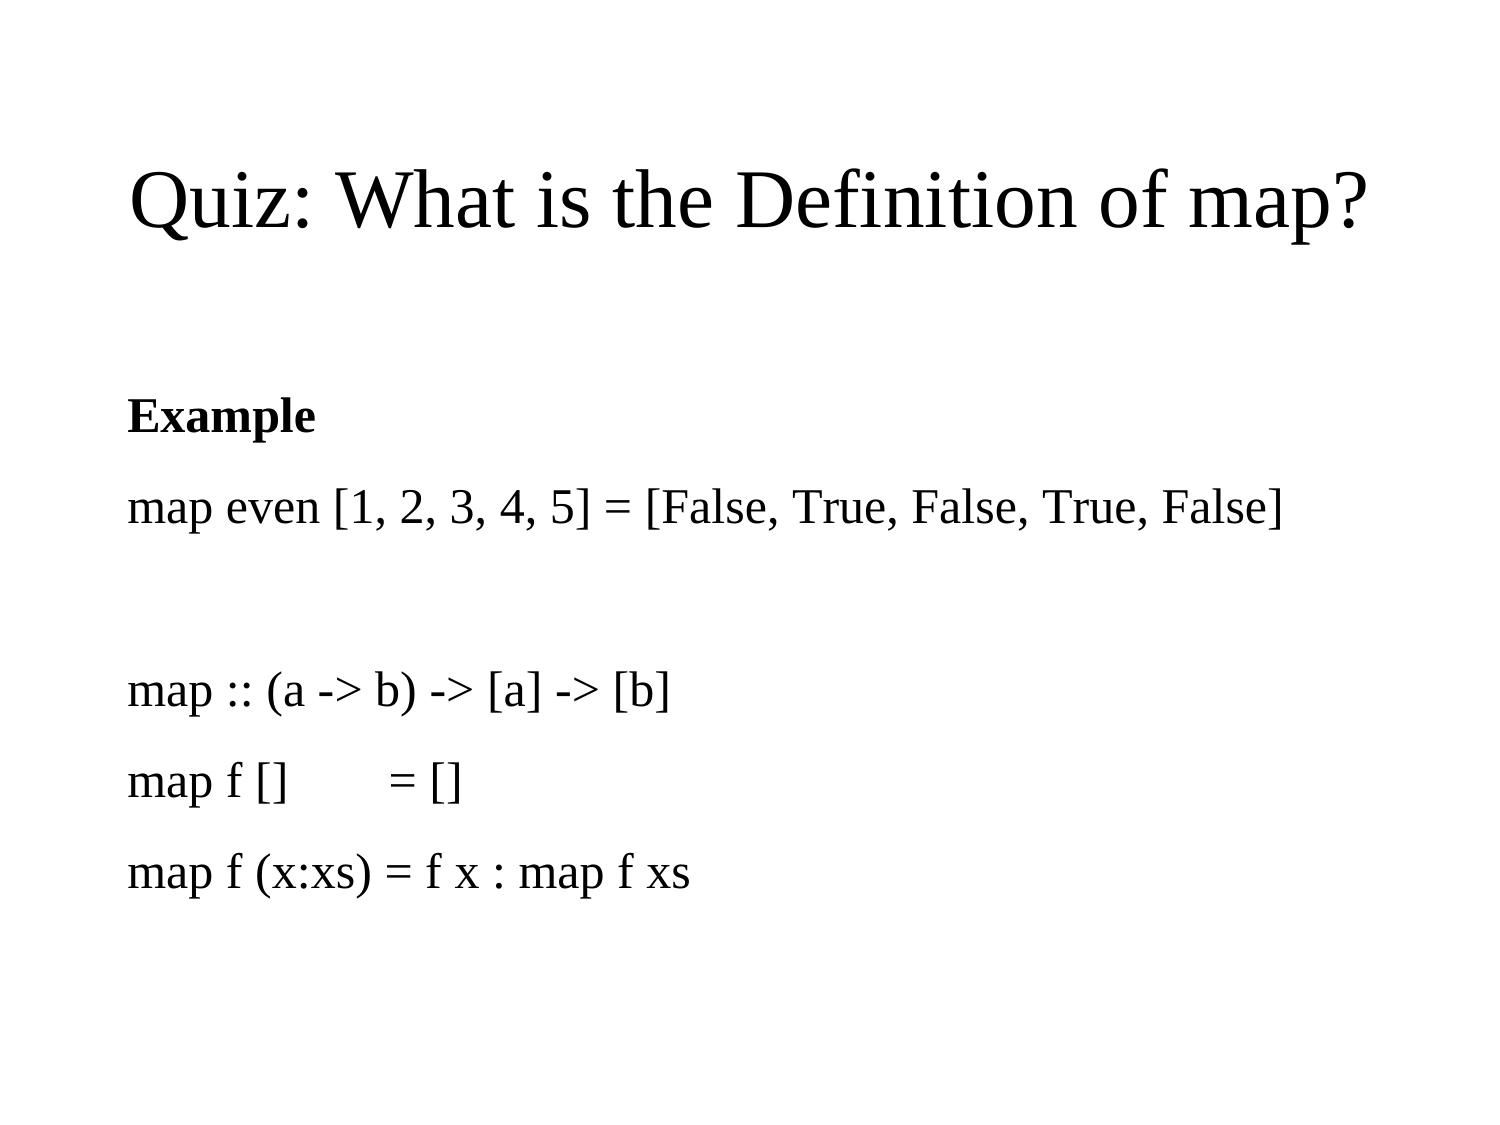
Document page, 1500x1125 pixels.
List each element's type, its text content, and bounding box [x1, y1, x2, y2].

title Quiz: What is the Definition of map? [112, 99, 1388, 288]
text_box Example map even [1, 2, 3, 4, 5] = [False, True, False, True, False] map :: (a -> b) -> [a] -> [b] map f [] = [] map f (x:xs) = f x : map f xs [112, 375, 1376, 907]
